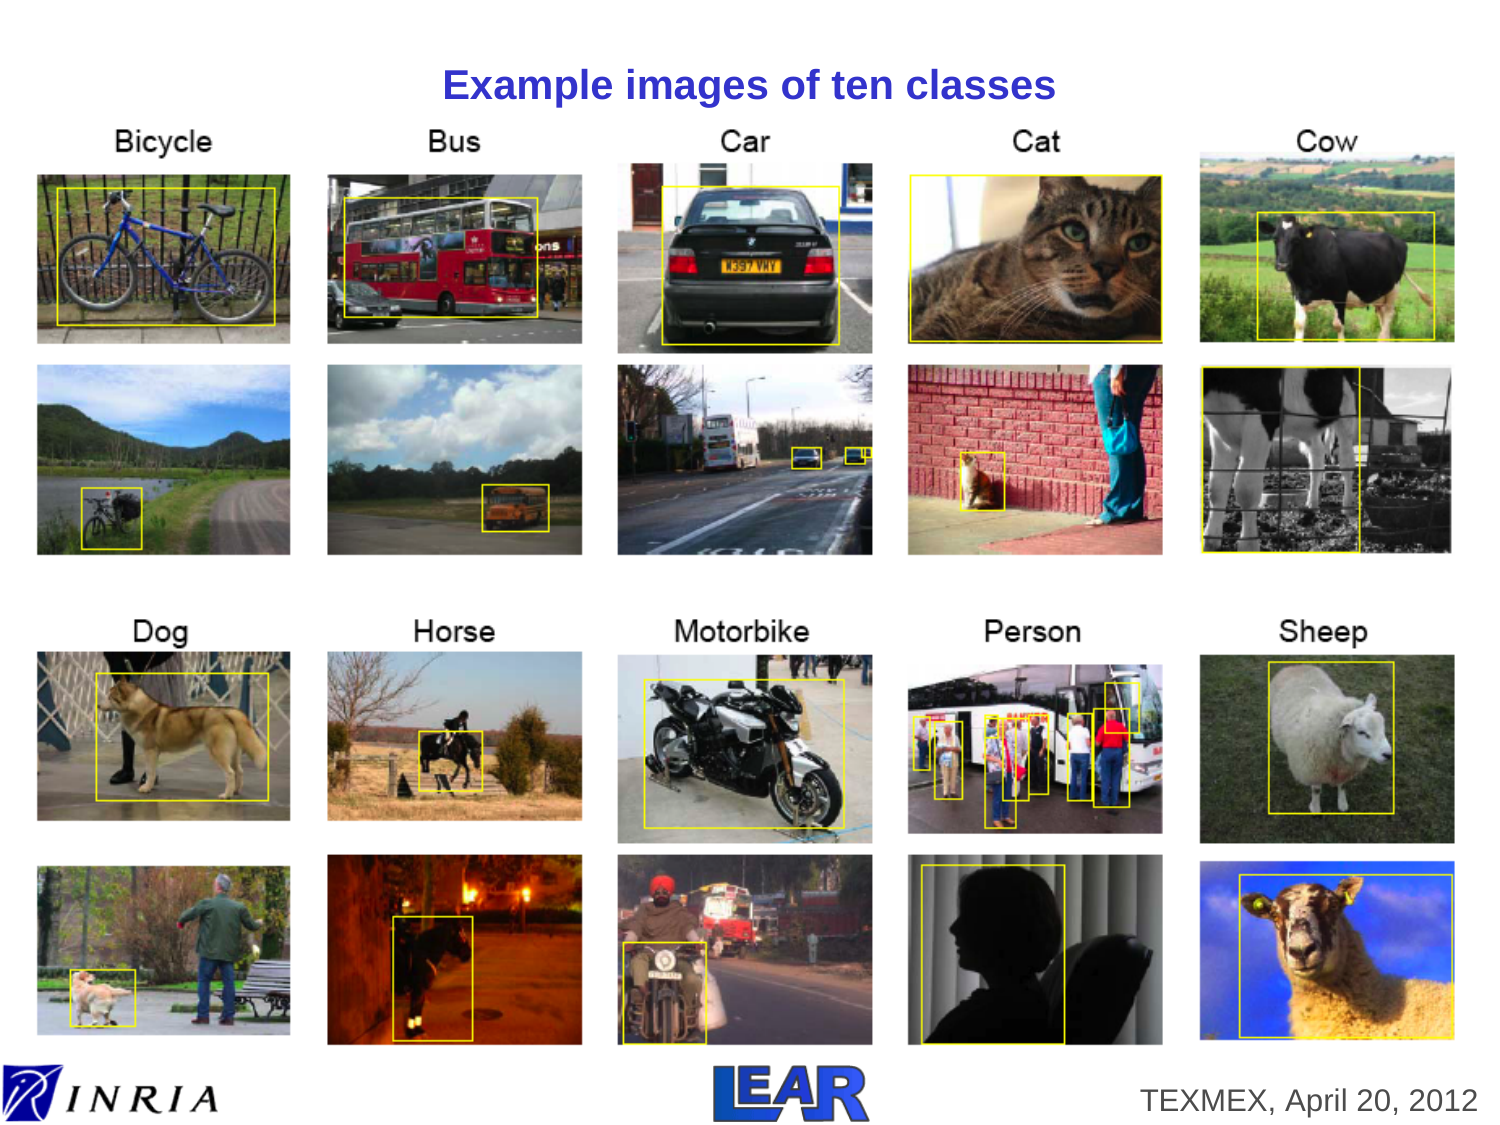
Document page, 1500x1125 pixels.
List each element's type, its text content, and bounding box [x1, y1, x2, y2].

picture [709, 1063, 872, 1124]
title Example images of ten classes [51, 46, 1459, 112]
picture [0, 112, 1463, 1125]
